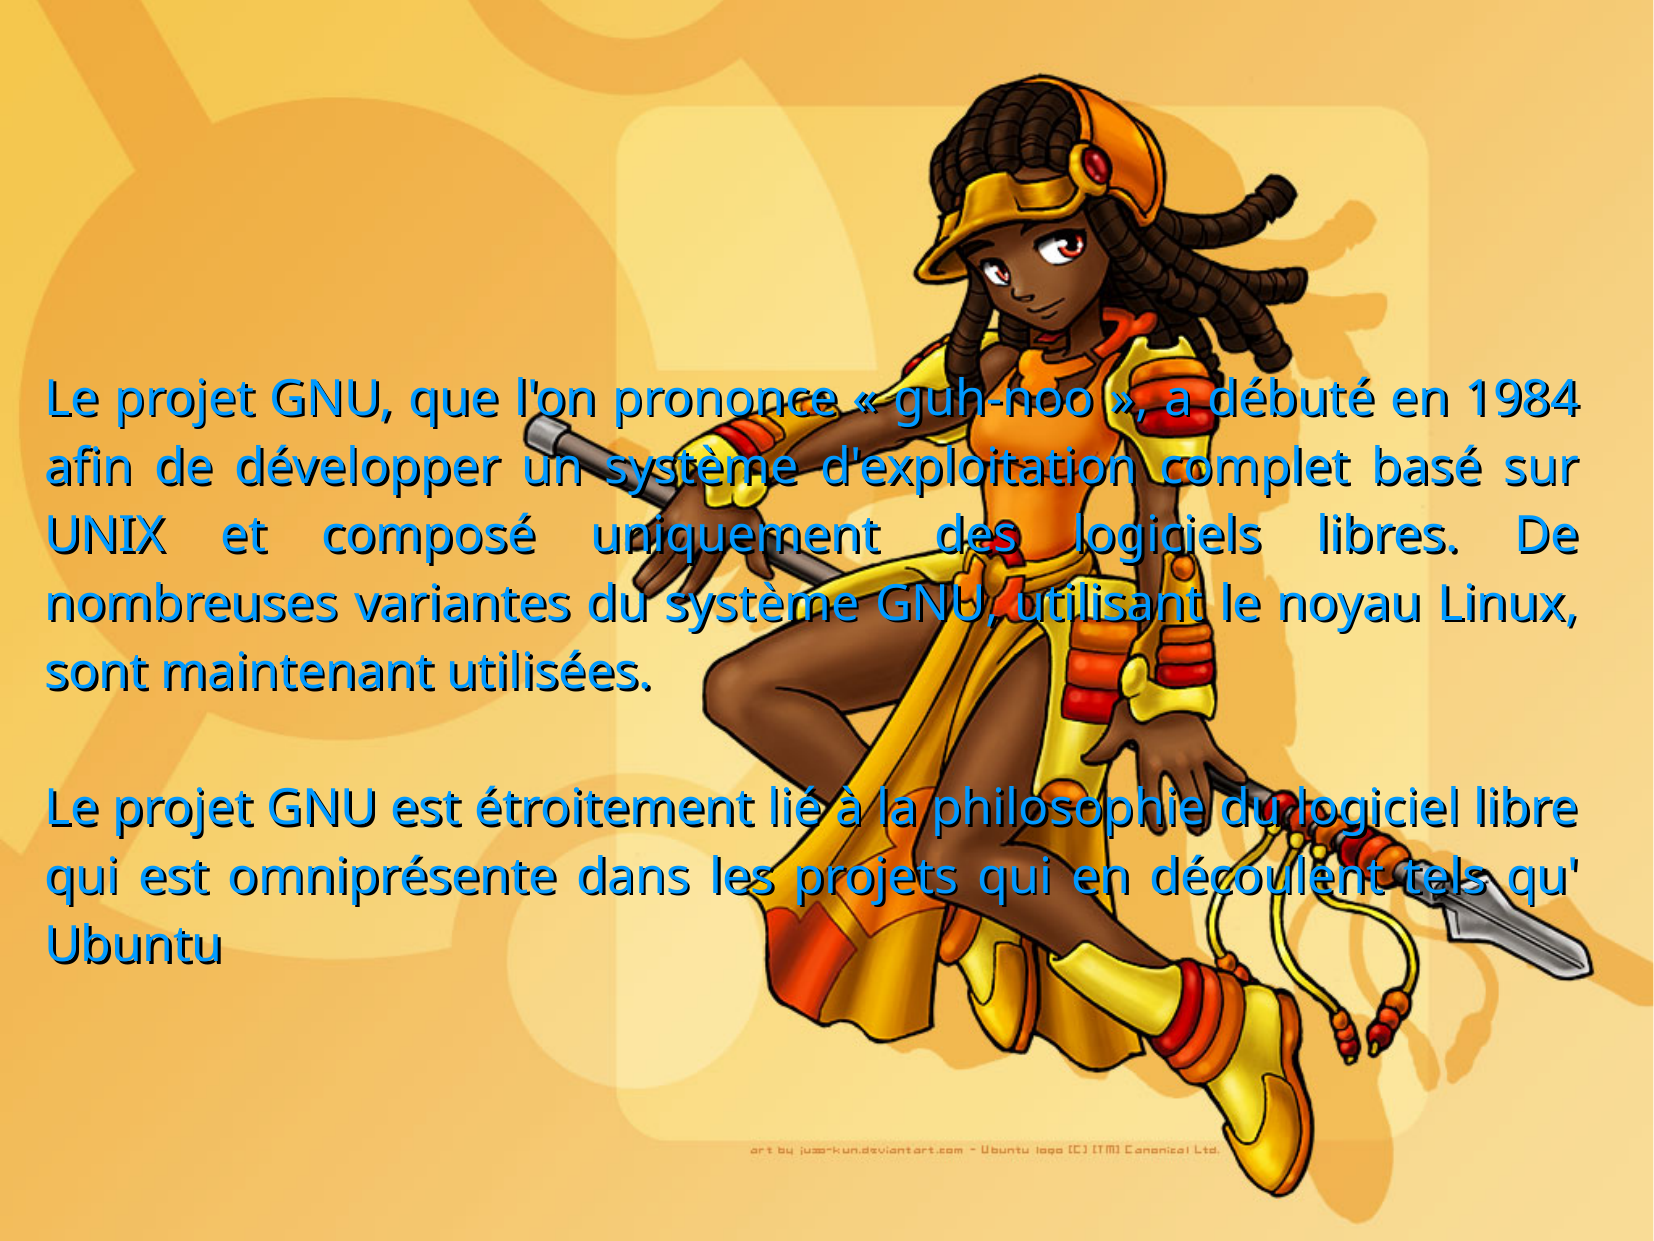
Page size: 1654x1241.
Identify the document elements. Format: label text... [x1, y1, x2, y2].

text_box Le projet GNU, que l'on prononce « guh-noo », a débuté en 1984 afin de développer un système d'exploitation complet basé sur UNIX et composé uniquement des logiciels libres. De nombreuses variantes du système GNU, utilisant le noyau Linux, sont maintenant utilisées. Le projet GNU est étroitement lié à la philosophie du logiciel libre qui est omniprésente dans les projets qui en découlent tels qu' Ubuntu [29, 354, 1595, 1178]
picture [0, 0, 1654, 1241]
